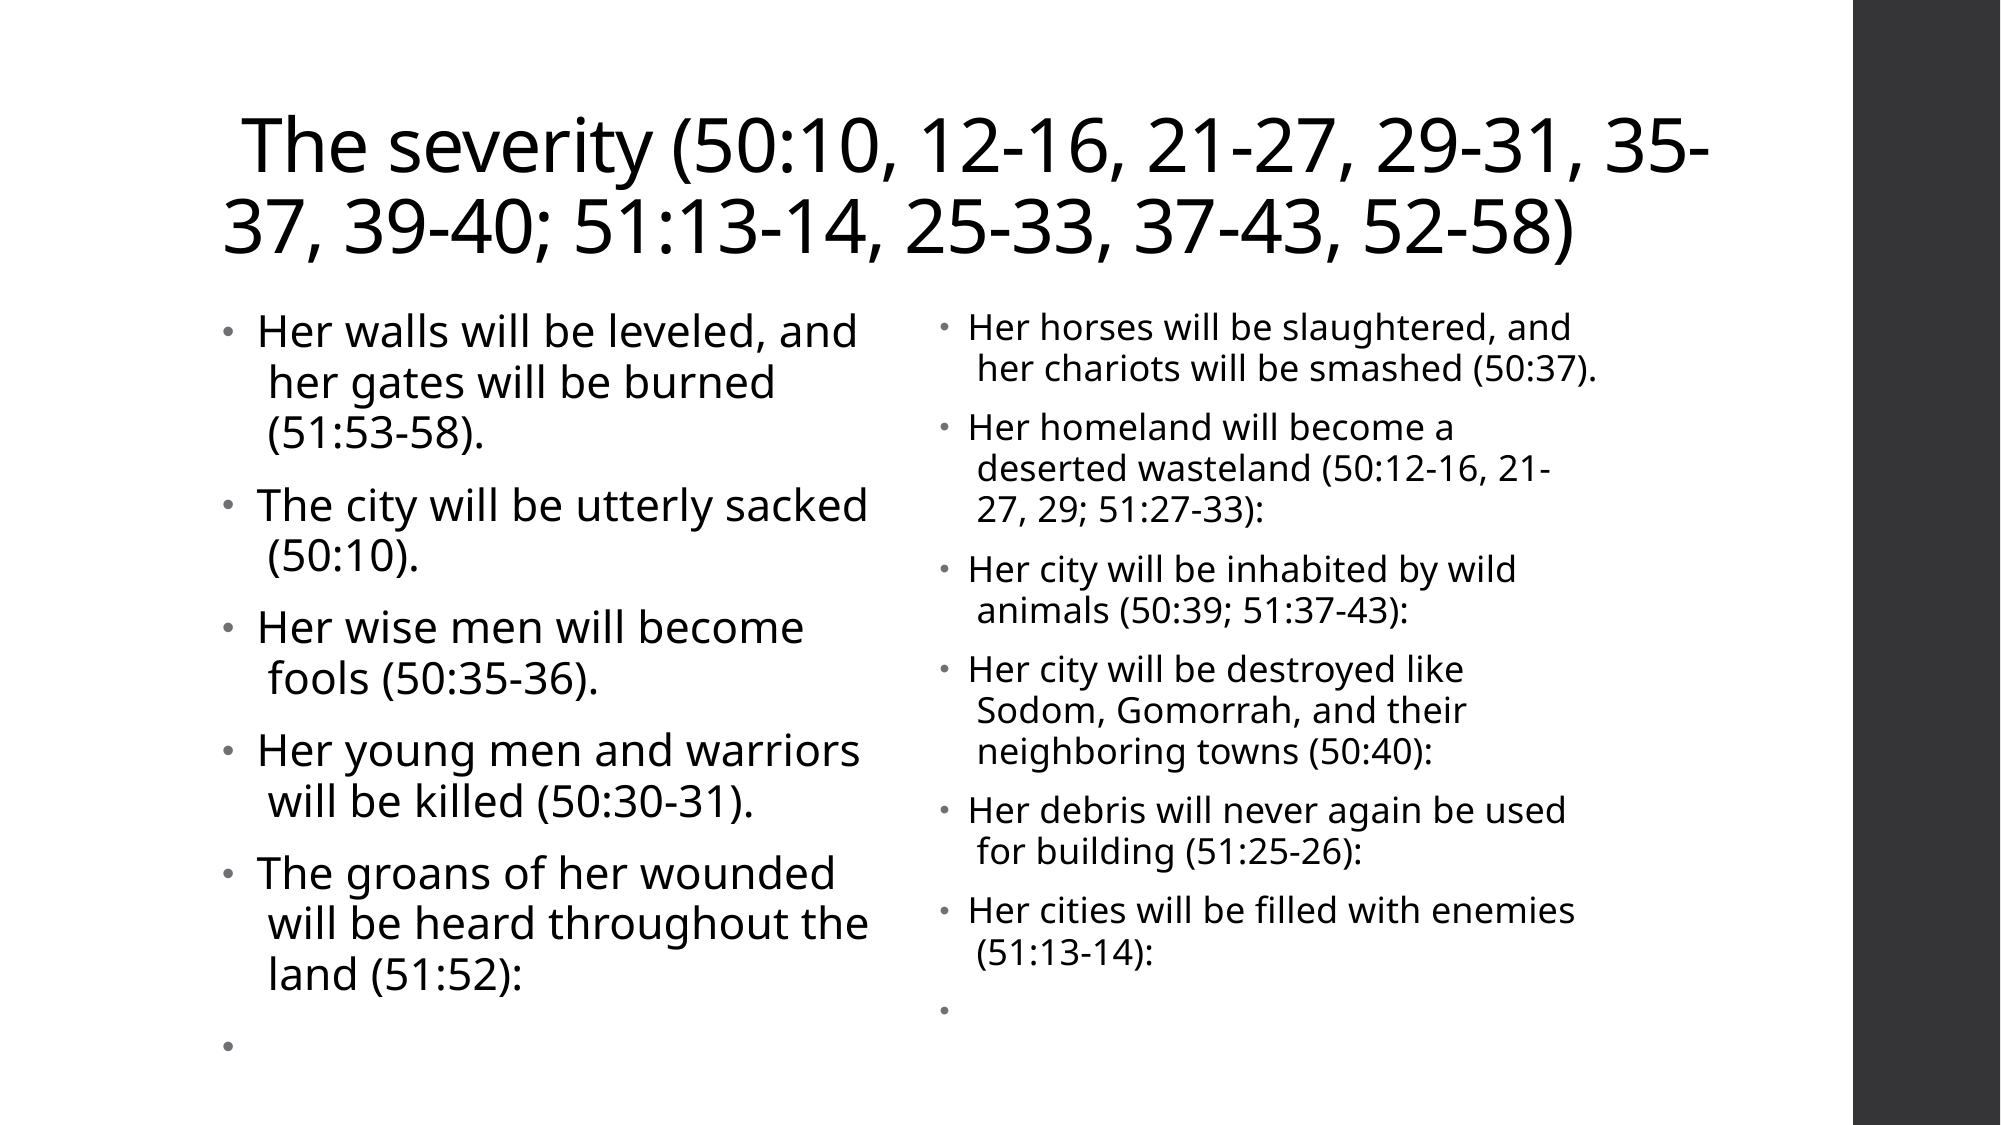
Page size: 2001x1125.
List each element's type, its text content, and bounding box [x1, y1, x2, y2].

list Her horses will be slaughtered, and her chariots will be smashed (50:37). Her homeland will become a deserted wasteland (50:12-16, 21-27, 29; 51:27-33): Her city will be inhabited by wild animals (50:39; 51:37-43): Her city will be destroyed like Sodom, Gomorrah, and their neighboring towns (50:40): Her debris will never again be used for building (51:25-26): Her cities will be filled with enemies (51:13-14): [924, 299, 1617, 1014]
title The severity (50:10, 12-16, 21-27, 29-31, 35-37, 39-40; 51:13-14, 25-33, 37-43, 52-58) [206, 60, 1797, 278]
list Her walls will be leveled, and her gates will be burned (51:53-58). The city will be utterly sacked (50:10). Her wise men will become fools (50:35-36). Her young men and warriors will be killed (50:30-31). The groans of her wounded will be heard throughout the land (51:52): [207, 299, 900, 1014]
